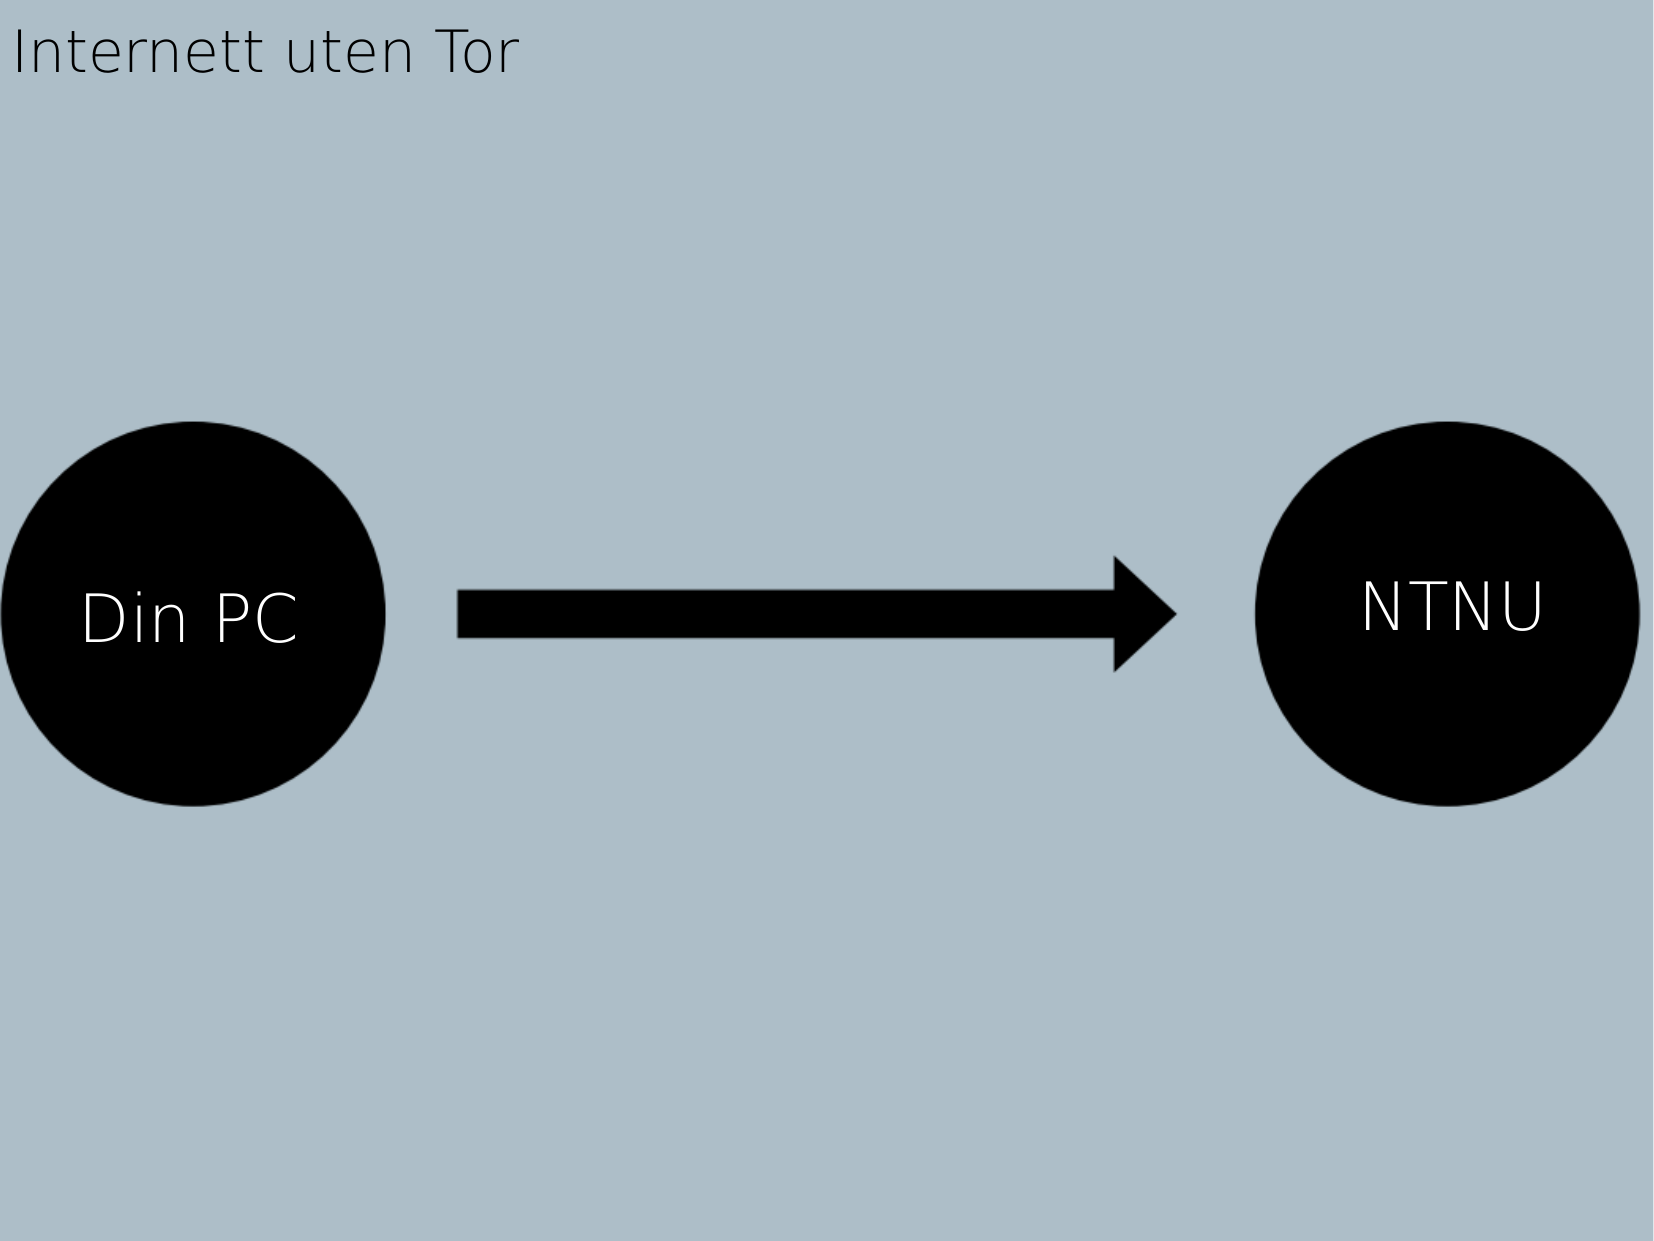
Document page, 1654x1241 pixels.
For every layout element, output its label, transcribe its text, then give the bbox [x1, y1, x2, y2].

title Internett uten Tor [0, 11, 532, 93]
picture [0, 0, 1654, 1241]
text_box NTNU [1216, 507, 1654, 708]
subtitle Din PC [0, 519, 426, 719]
